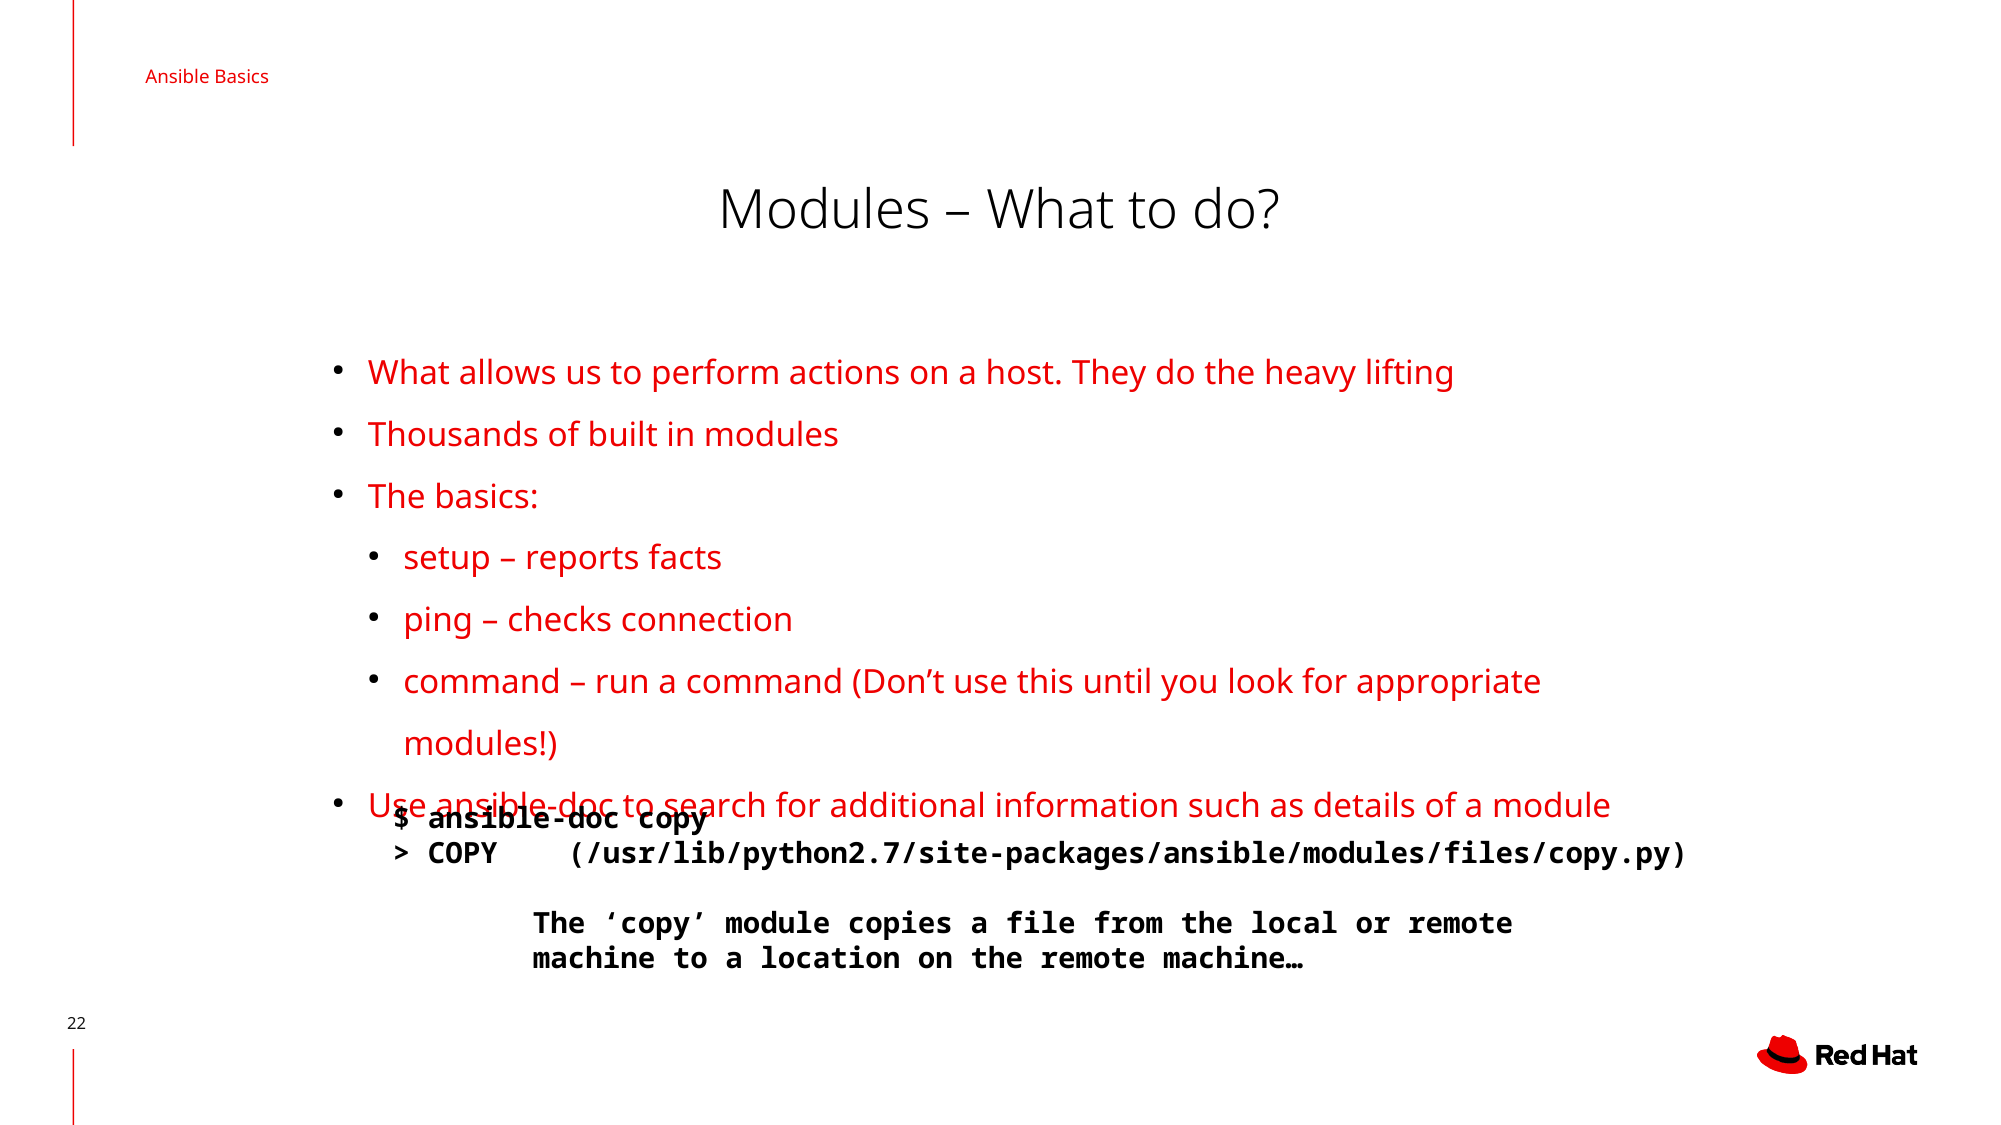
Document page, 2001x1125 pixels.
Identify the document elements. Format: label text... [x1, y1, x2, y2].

picture [1757, 1035, 1918, 1074]
subtitle Ansible Basics [73, 9, 918, 143]
text_box What allows us to perform actions on a host. They do the heavy lifting Thousands of built in modules The basics: setup – reports facts ping – checks connection command – run a command (Don’t use this until you look for appropriate modules!) Use ansible-doc to search for additional information such as details of a module [332, 329, 1653, 568]
text_box $ ansible-doc copy > COPY (/usr/lib/python2.7/site-packages/ansible/modules/files/copy.py) The ‘copy’ module copies a file from the local or remote machine to a location on the remote machine… [378, 792, 1703, 982]
title Modules – What to do? [287, 155, 1713, 315]
